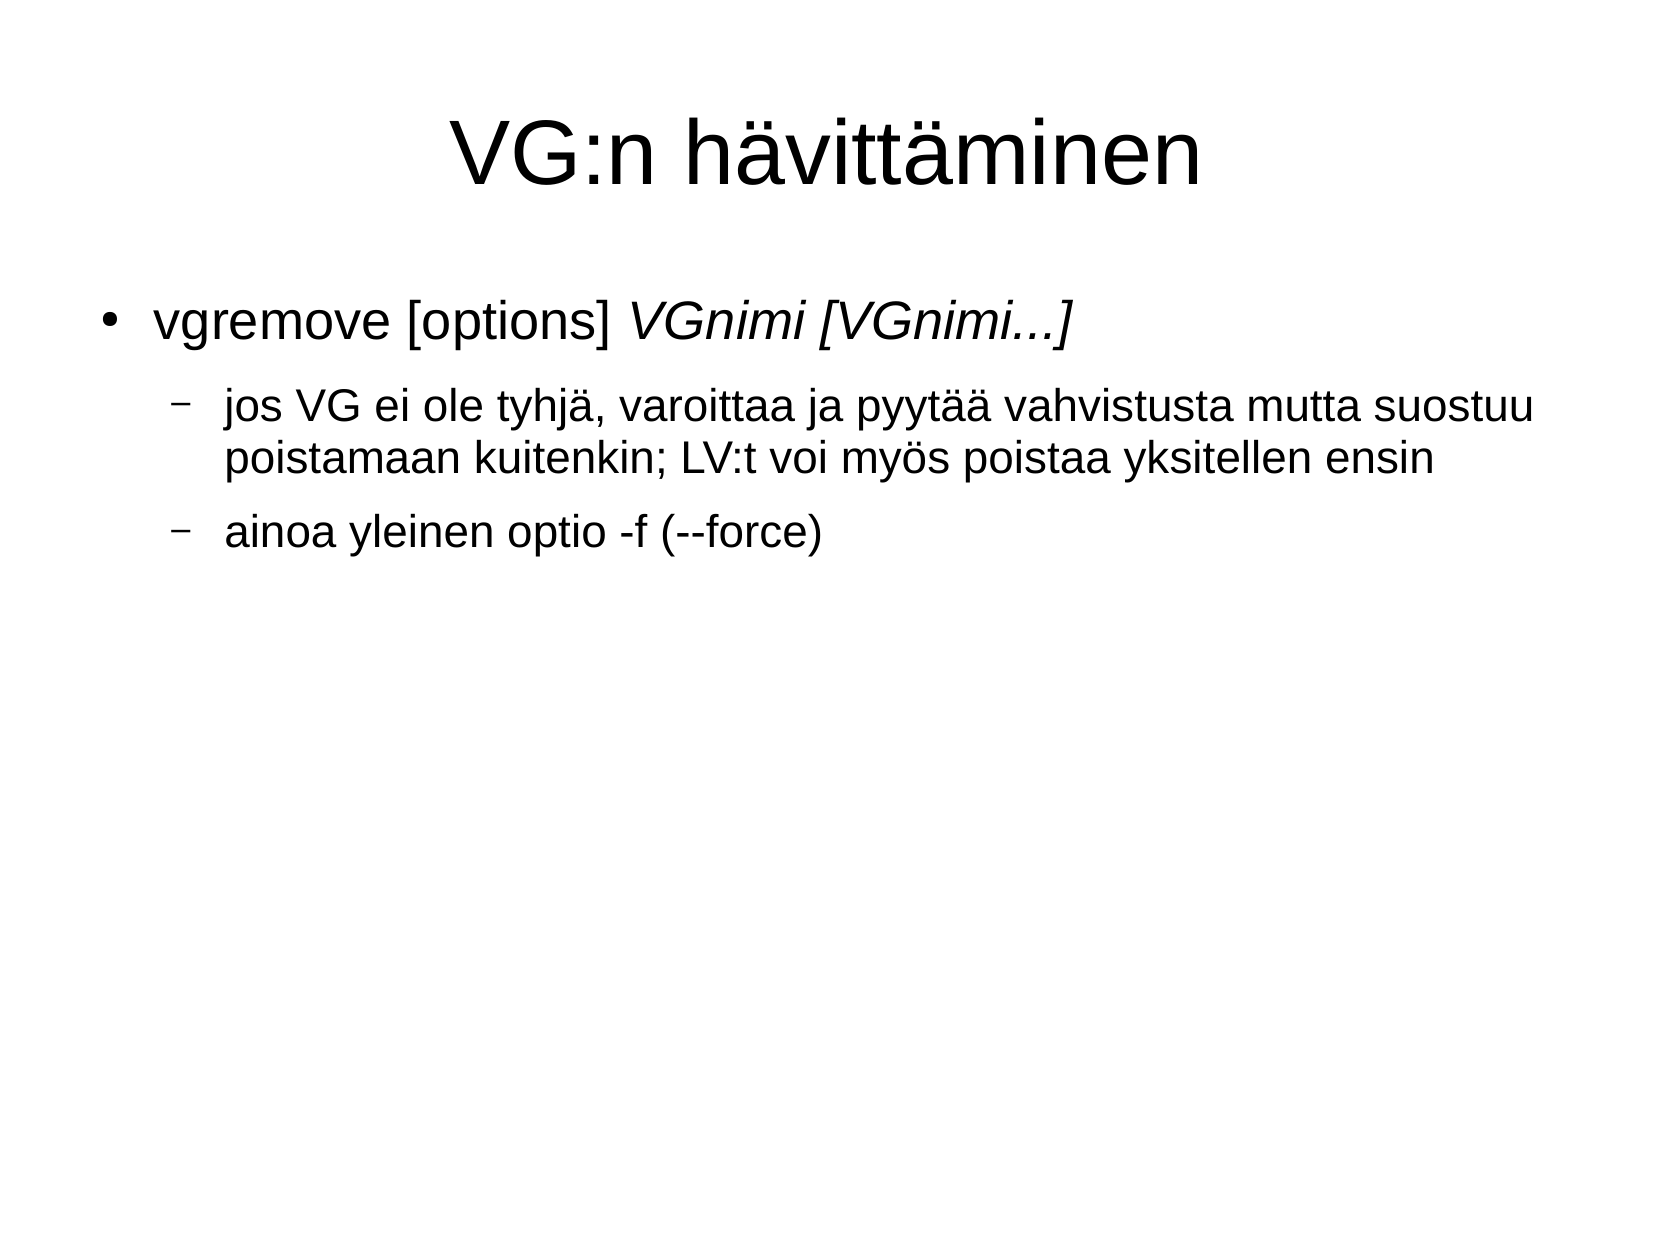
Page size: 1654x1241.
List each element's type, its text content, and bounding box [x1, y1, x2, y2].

list vgremove [options] VGnimi [VGnimi...] jos VG ei ole tyhjä, varoittaa ja pyytää vahvistusta mutta suostuu poistamaan kuitenkin; LV:t voi myös poistaa yksitellen ensin ainoa yleinen optio -f (--force) [82, 290, 1571, 1010]
title VG:n hävittäminen [82, 49, 1571, 257]
